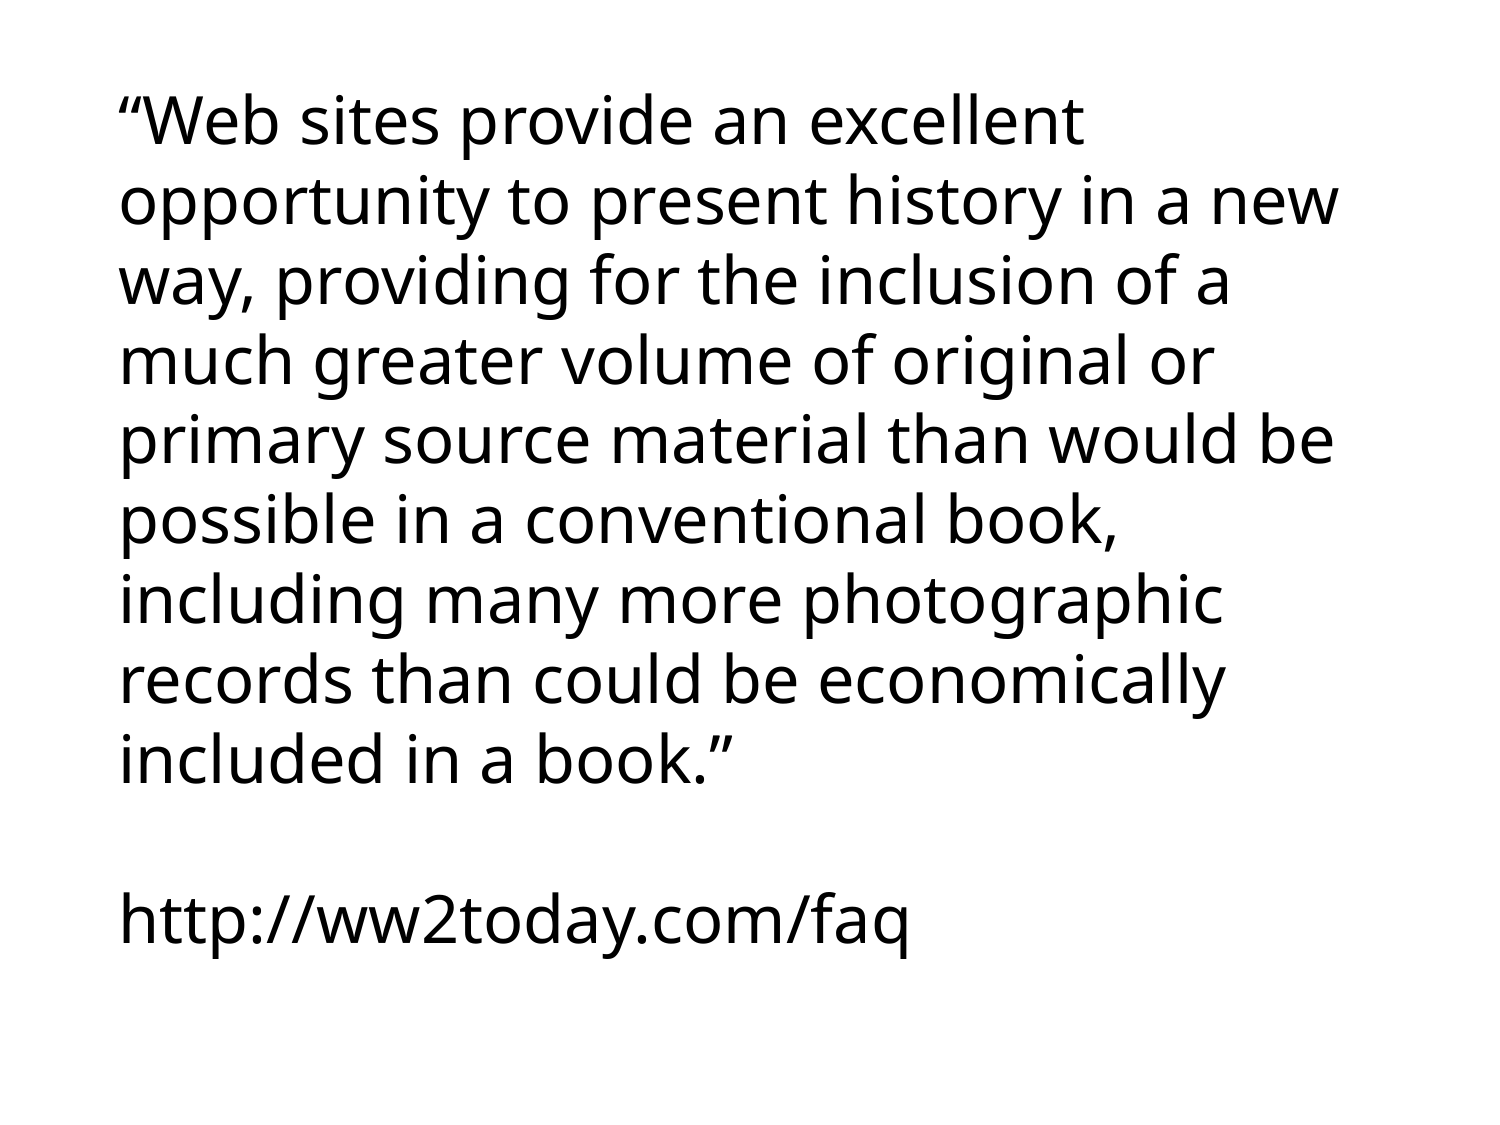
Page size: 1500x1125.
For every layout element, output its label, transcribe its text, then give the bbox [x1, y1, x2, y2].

text_box “Web sites provide an excellent opportunity to present history in a new way, providing for the inclusion of a much greater volume of original or primary source material than would be possible in a conventional book, including many more photographic records than could be economically included in a book.” http://ww2today.com/faq [73, 70, 1427, 1045]
